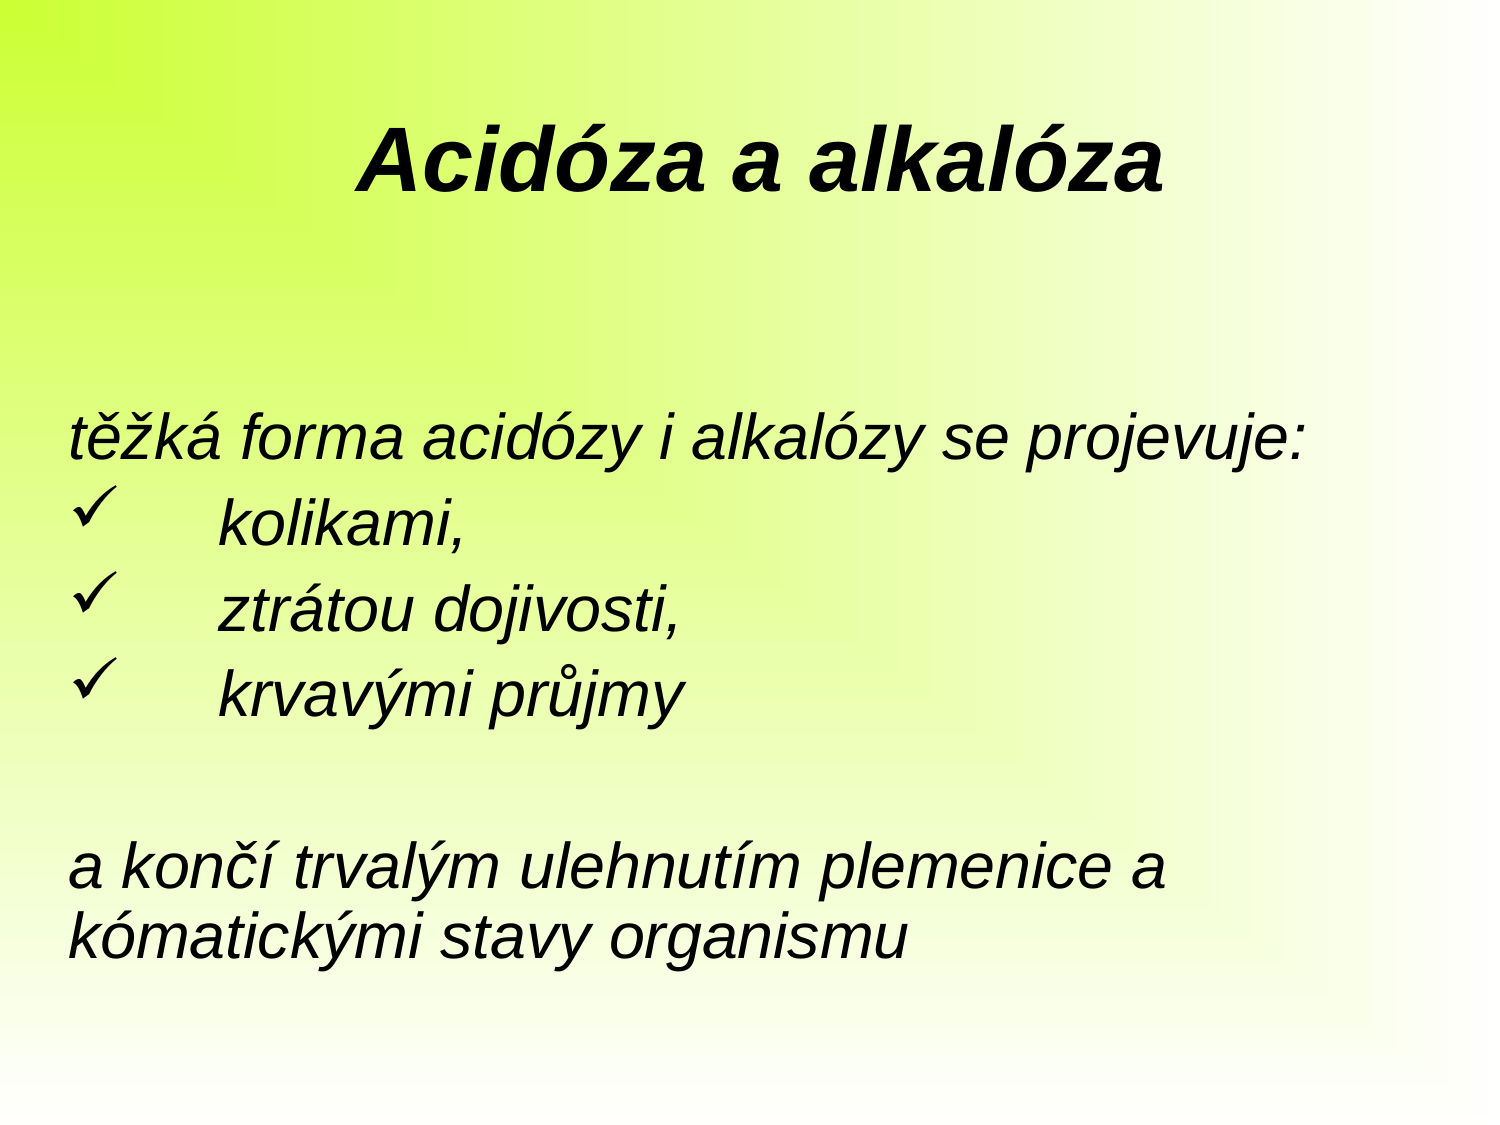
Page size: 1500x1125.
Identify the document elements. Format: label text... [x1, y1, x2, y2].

text_box těžká forma acidózy i alkalózy se projevuje: kolikami, ztrátou dojivosti, krvavými průjmy a končí trvalým ulehnutím plemenice a kómatickými stavy organismu [53, 302, 1459, 1024]
picture [0, 0, 1500, 1125]
title Acidóza a alkalóza [123, 90, 1399, 221]
